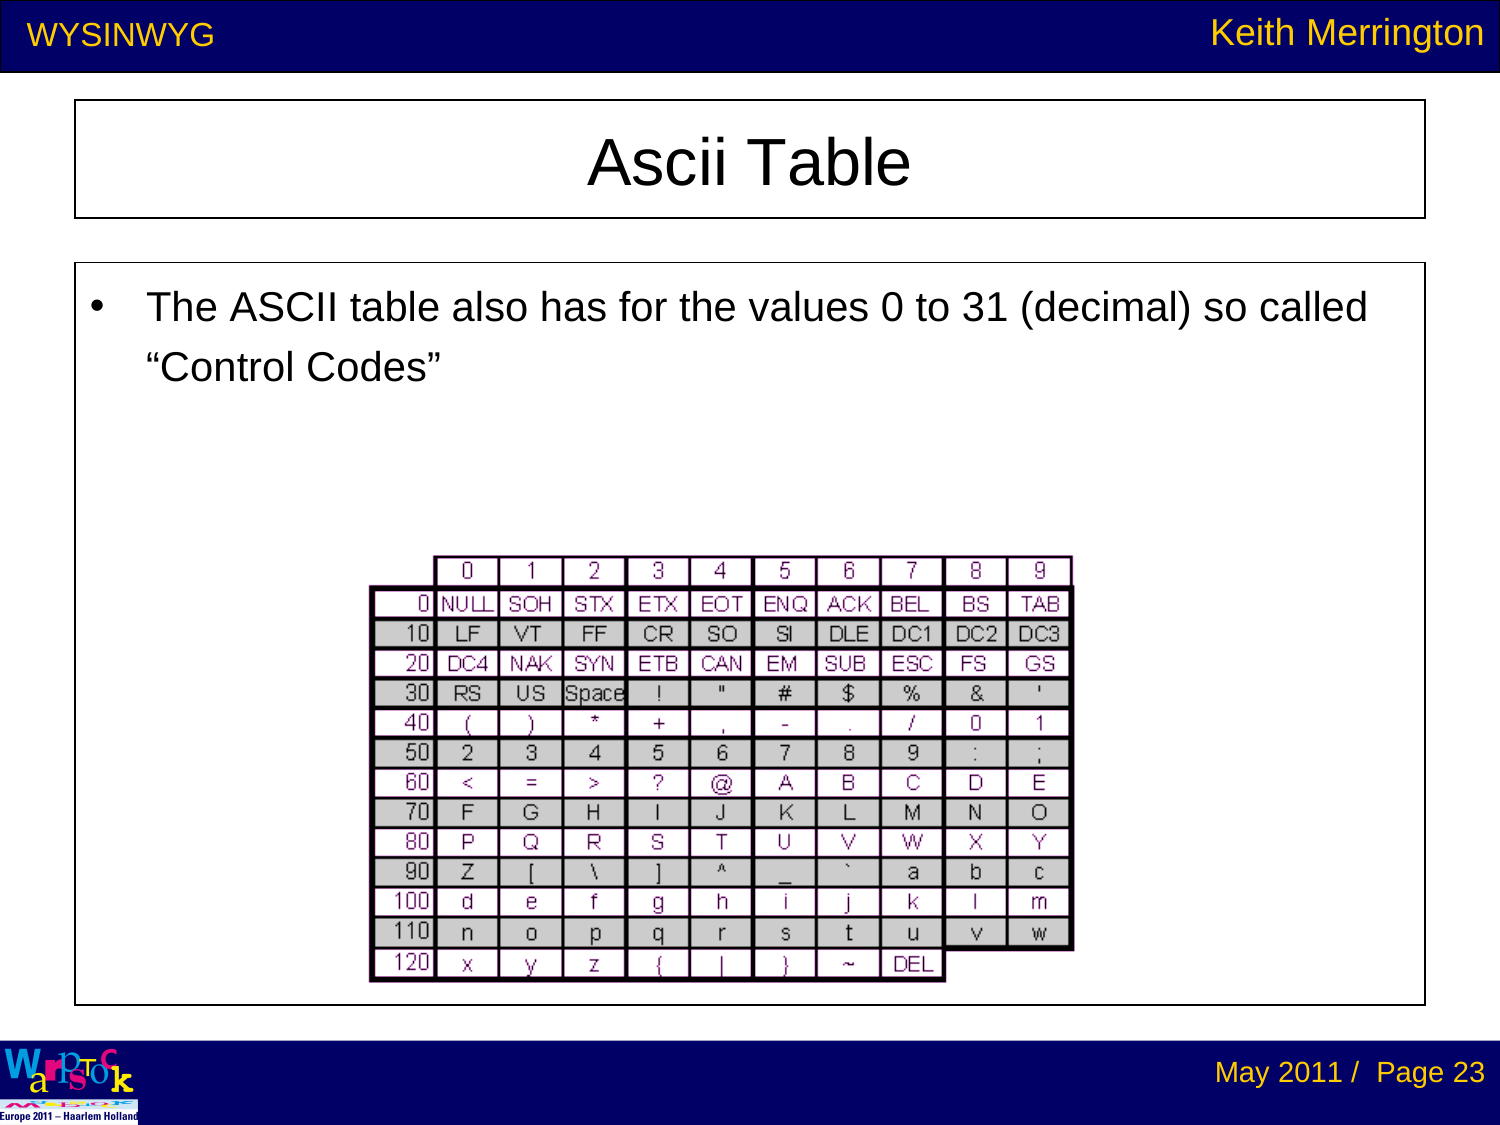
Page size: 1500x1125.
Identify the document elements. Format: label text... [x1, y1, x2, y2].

list The ASCII table also has for the values 0 to 31 (decimal) so called “Control Codes” [75, 262, 1426, 1006]
title Ascii Table [75, 100, 1426, 219]
picture [352, 540, 1092, 997]
picture [0, 1042, 138, 1125]
